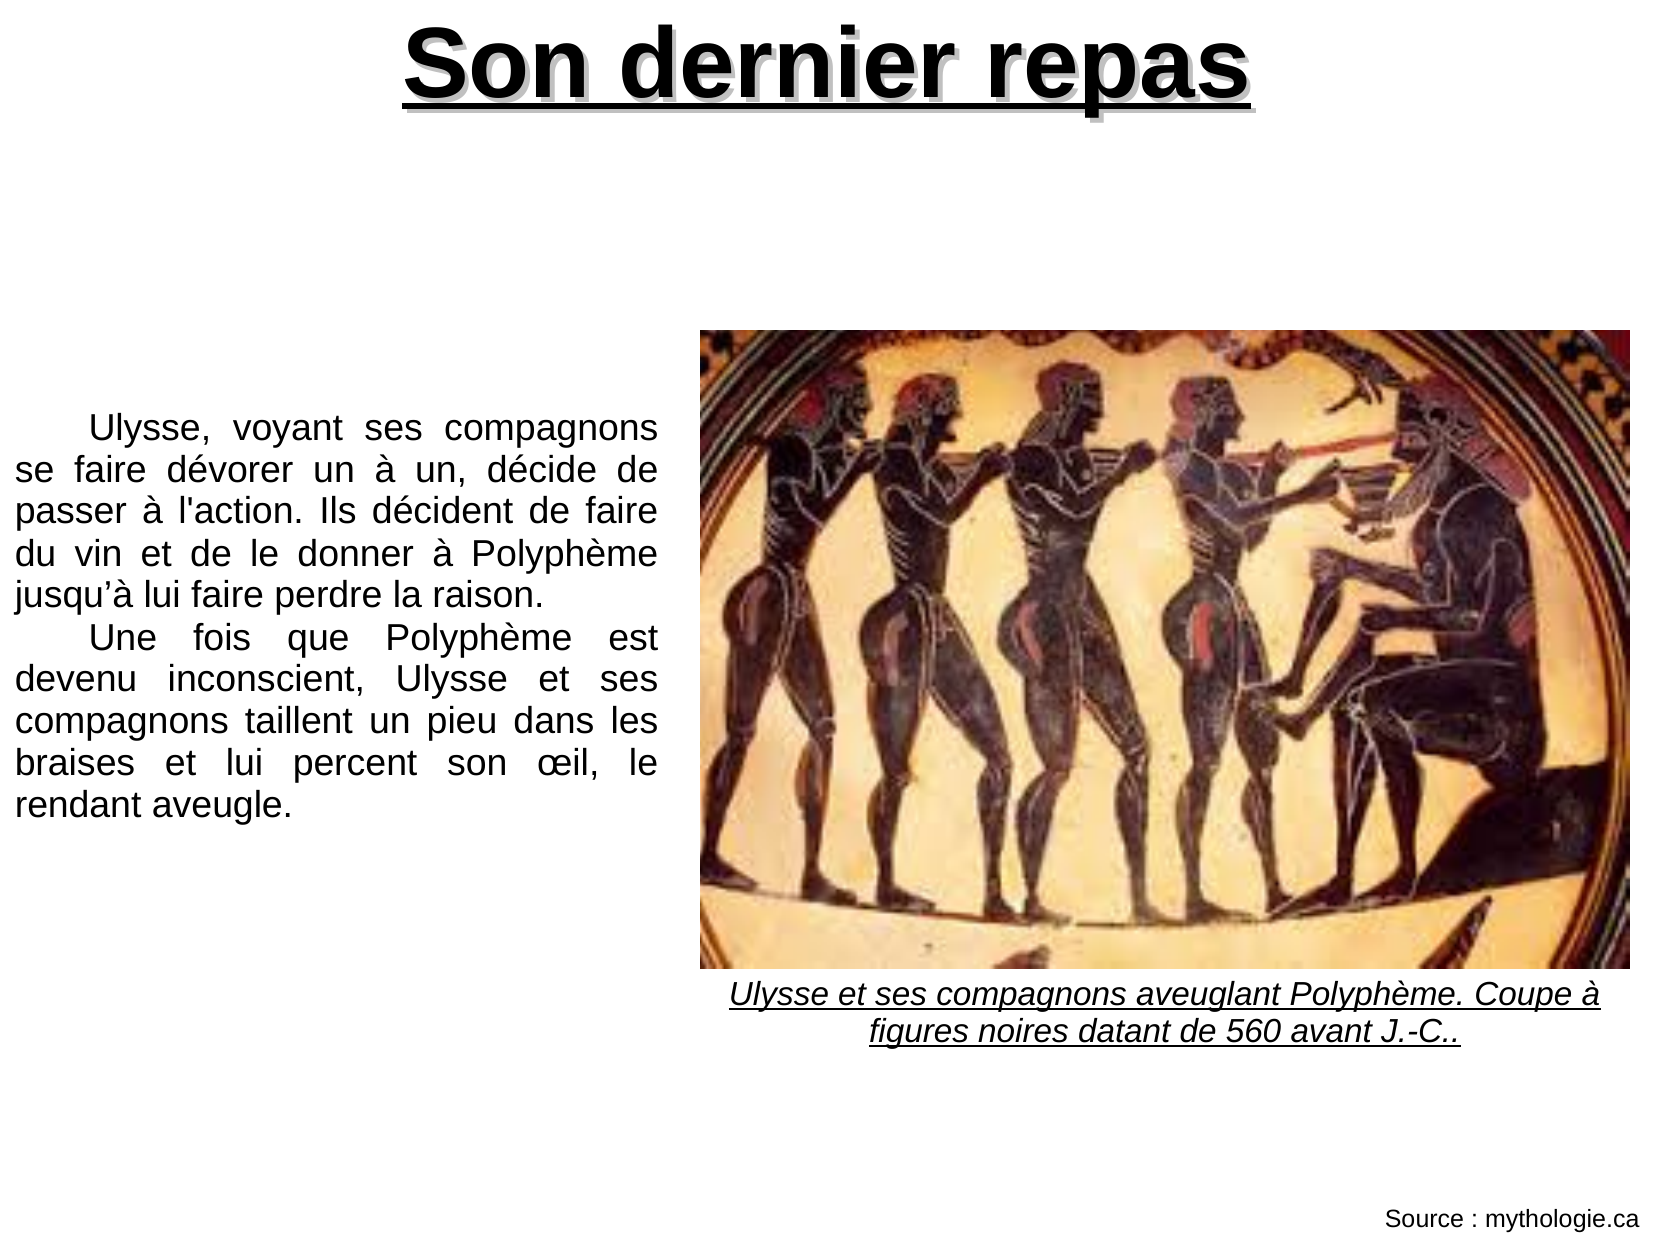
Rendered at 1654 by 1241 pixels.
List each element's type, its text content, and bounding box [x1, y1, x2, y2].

text_box Source : mythologie.ca [1370, 1197, 1654, 1241]
text_box Ulysse et ses compagnons aveuglant Polyphème. Coupe à figures noires datant de 560 avant J.-C.. [700, 968, 1630, 1095]
text_box Ulysse, voyant ses compagnons se faire dévorer un à un, décide de passer à l'action. Ils décident de faire du vin et de le donner à Polyphème jusqu’à lui faire perdre la raison. Une fois que Polyphème est devenu inconscient, Ulysse et ses compagnons taillent un pieu dans les braises et lui percent son œil, le rendant aveugle. [0, 398, 674, 876]
text_box Son dernier repas [0, 0, 1654, 127]
picture [700, 330, 1630, 968]
